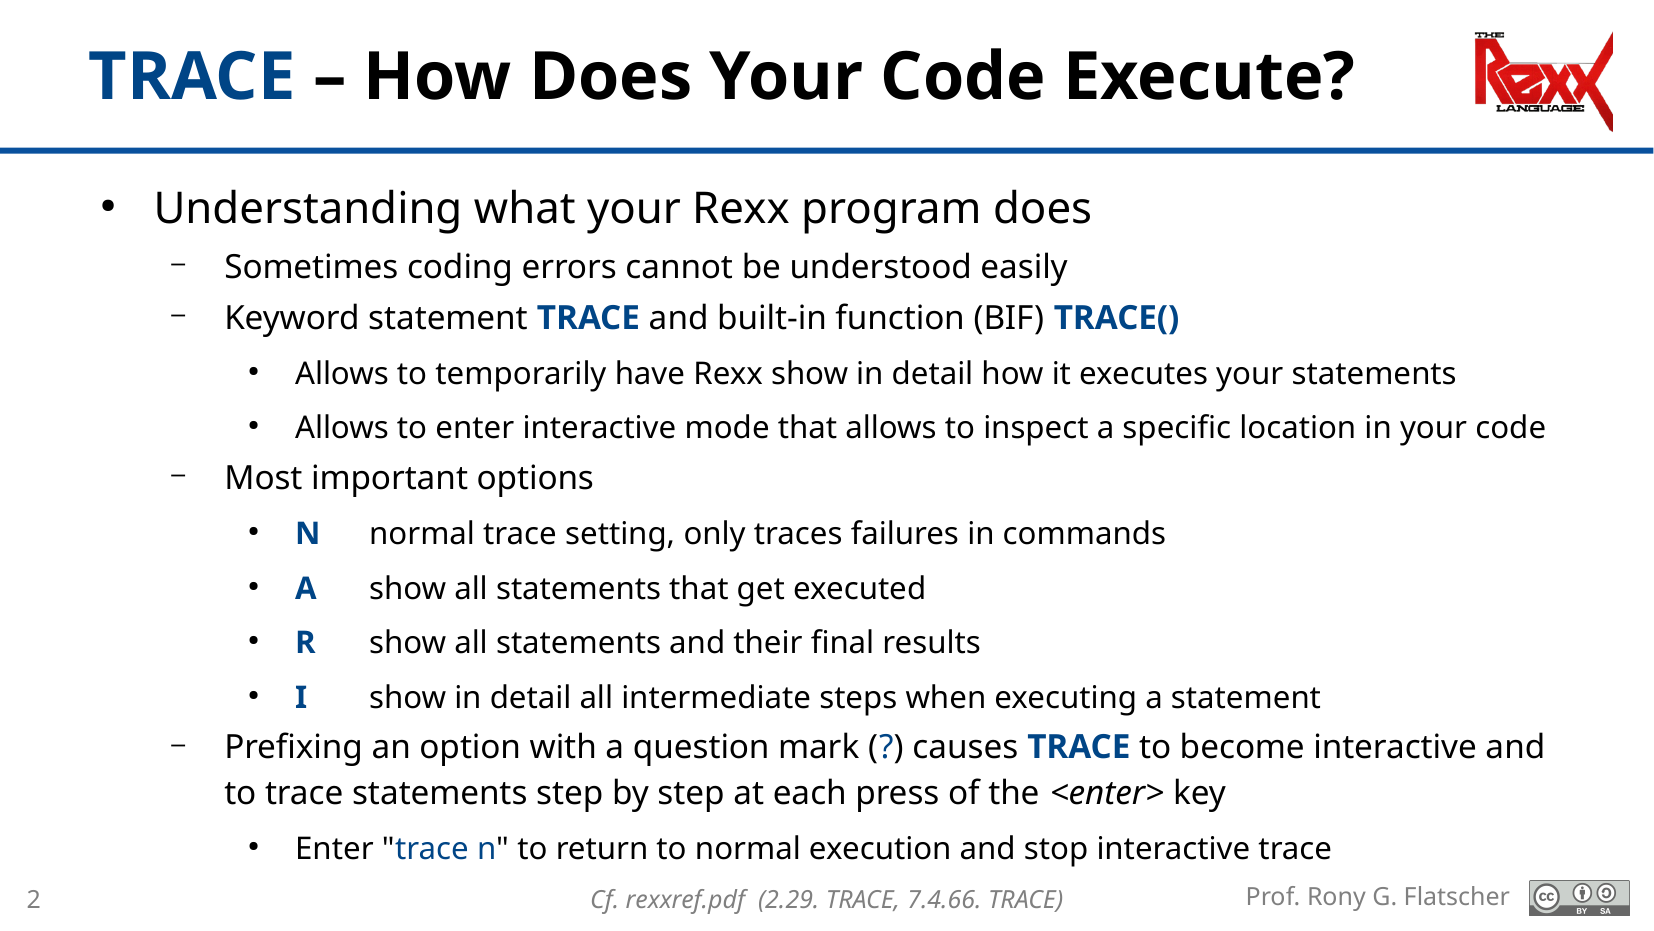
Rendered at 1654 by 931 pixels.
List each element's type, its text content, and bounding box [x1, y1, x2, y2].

text_box Cf. rexxref.pdf (2.29. TRACE, 7.4.66. TRACE) [0, 874, 1654, 922]
title TRACE – How Does Your Code Execute? [29, 0, 1654, 148]
list Understanding what your Rexx program does Sometimes coding errors cannot be understood easily Keyword statement TRACE and built-in function (BIF) TRACE() Allows to temporarily have Rexx show in detail how it executes your statements Allows to enter interactive mode that allows to inspect a specific location in your code Most important options N normal trace setting, only traces failures in commands A show all statements that get executed R show all statements and their final results I show in detail all intermediate steps when executing a statement Prefixing an option with a question mark (?) causes TRACE to become interactive and to trace statements step by step at each press of the <enter> key Enter "trace n" to return to normal execution and stop interactive trace [82, 177, 1579, 857]
